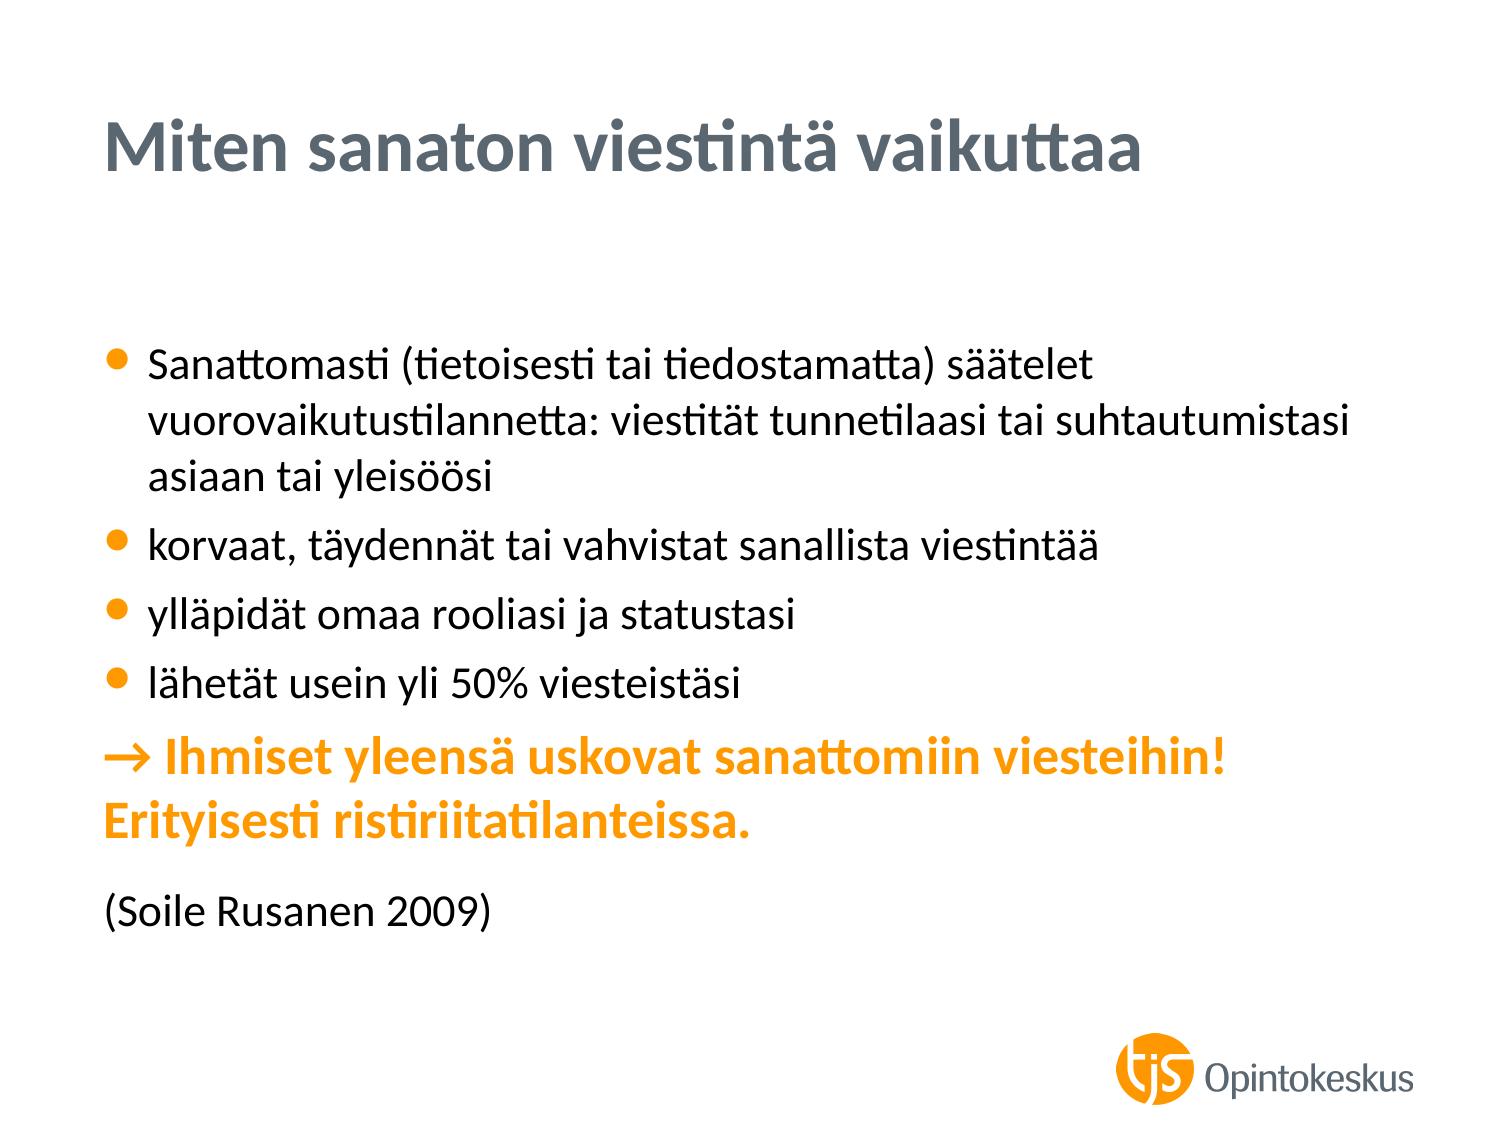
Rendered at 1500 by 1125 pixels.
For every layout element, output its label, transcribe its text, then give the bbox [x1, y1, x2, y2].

list Sanattomasti (tietoisesti tai tiedostamatta) säätelet vuorovaikutustilannetta: viestität tunnetilaasi tai suhtautumistasi asiaan tai yleisöösi korvaat, täydennät tai vahvistat sanallista viestintää ylläpidät omaa rooliasi ja statustasi lähetät usein yli 50% viesteistäsi → Ihmiset yleensä uskovat sanattomiin viesteihin! Erityisesti ristiriitatilanteissa. (Soile Rusanen 2009) [88, 324, 1412, 1004]
picture [1116, 1033, 1413, 1105]
title Miten sanaton viestintä vaikuttaa [88, 88, 1412, 266]
